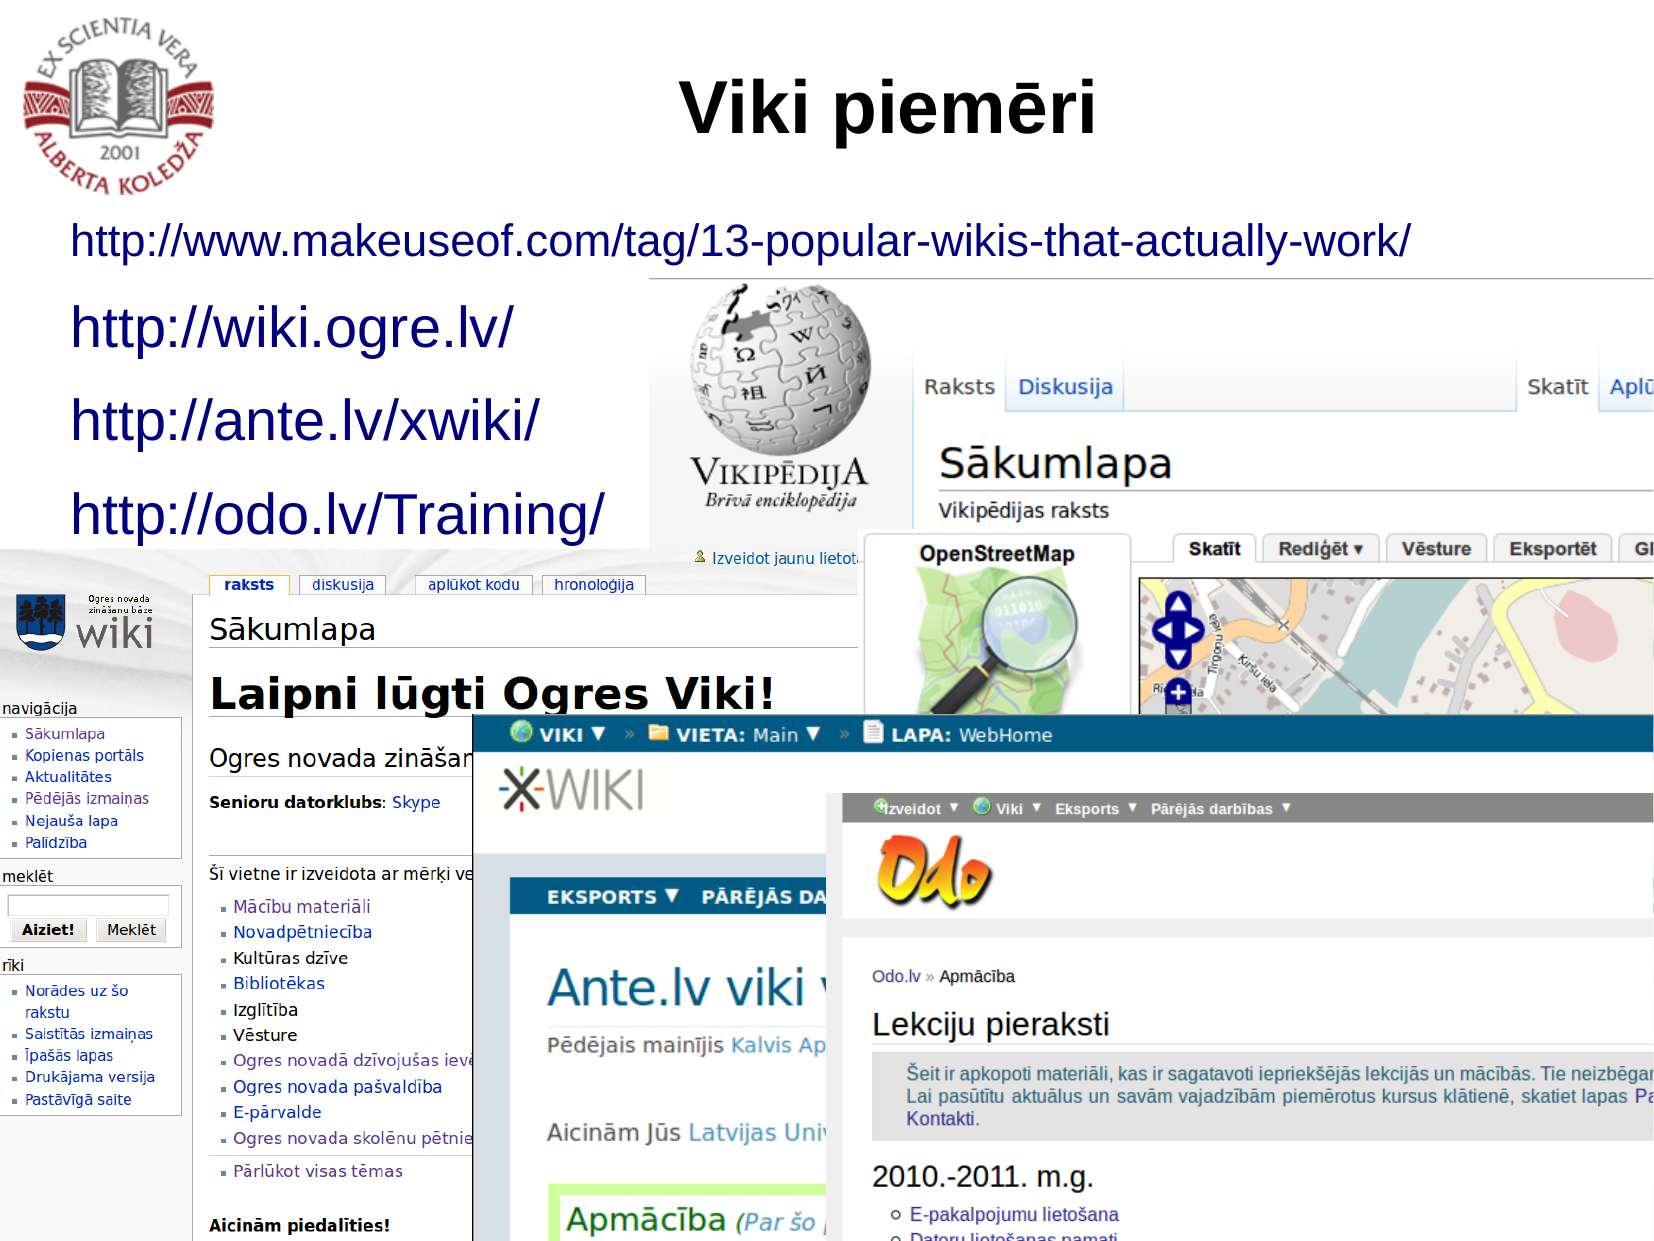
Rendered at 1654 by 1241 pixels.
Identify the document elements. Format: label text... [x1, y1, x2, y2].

picture [540, 729, 582, 741]
picture [807, 726, 820, 740]
picture [754, 729, 785, 741]
picture [592, 726, 605, 740]
picture [510, 720, 533, 743]
picture [788, 732, 798, 741]
title Viki piemēri [206, 49, 1571, 166]
picture [960, 727, 1052, 741]
picture [864, 720, 883, 743]
picture [677, 729, 725, 741]
picture [841, 731, 849, 738]
picture [892, 729, 950, 741]
picture [724, 729, 744, 741]
picture [626, 731, 634, 738]
picture [0, 278, 1654, 1241]
picture [23, 17, 214, 195]
list http://www.makeuseof.com/tag/13-popular-wikis-that-actually-work/ http://wiki.ogre.lv/ http://ante.lv/xwiki/ http://odo.lv/Training/ [0, 215, 1489, 550]
picture [649, 724, 669, 740]
